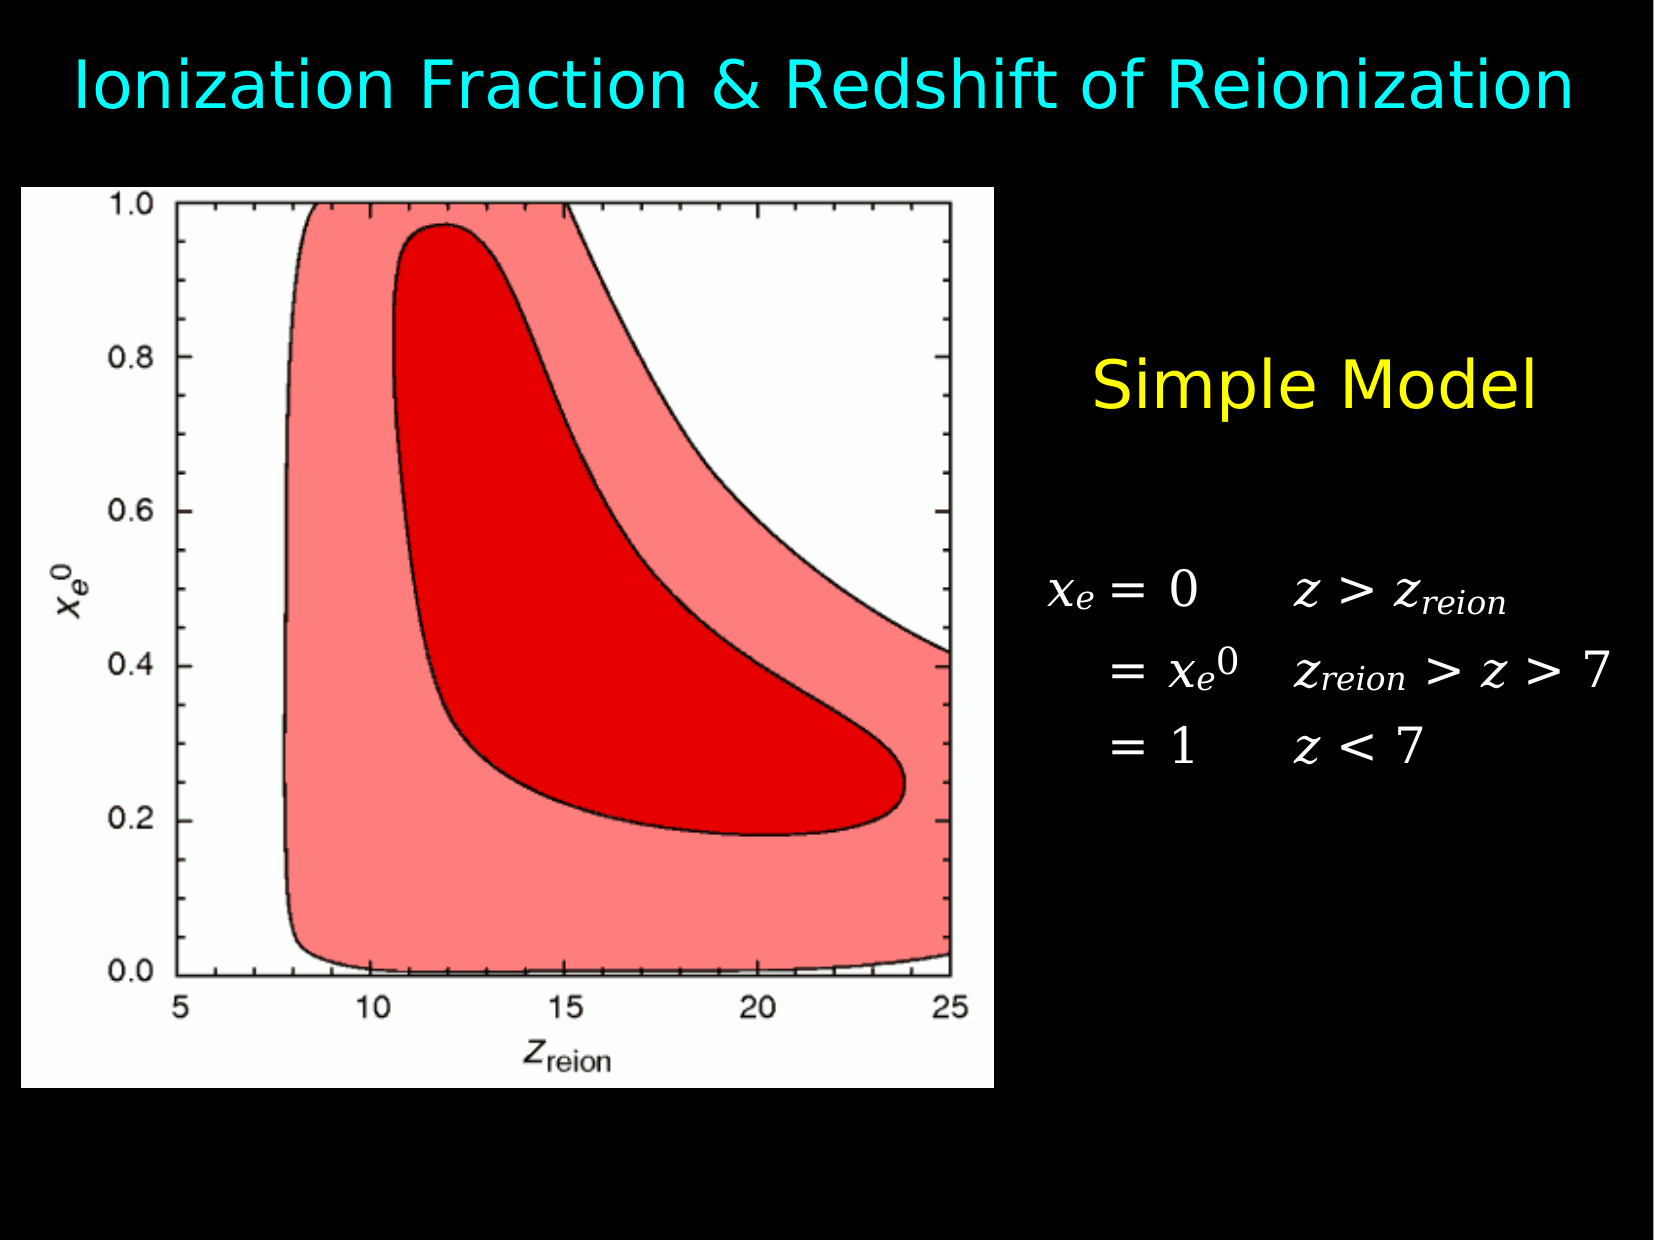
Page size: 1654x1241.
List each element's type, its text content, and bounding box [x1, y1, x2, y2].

picture [21, 187, 994, 1088]
text_box Ionization Fraction & Redshift of Reionization [56, 37, 1595, 134]
text_box xe = 0 z > zreion = xe0 zreion > z > 7 = 1 z < 7 [1031, 551, 1632, 807]
text_box Simple Model [1074, 337, 1557, 434]
